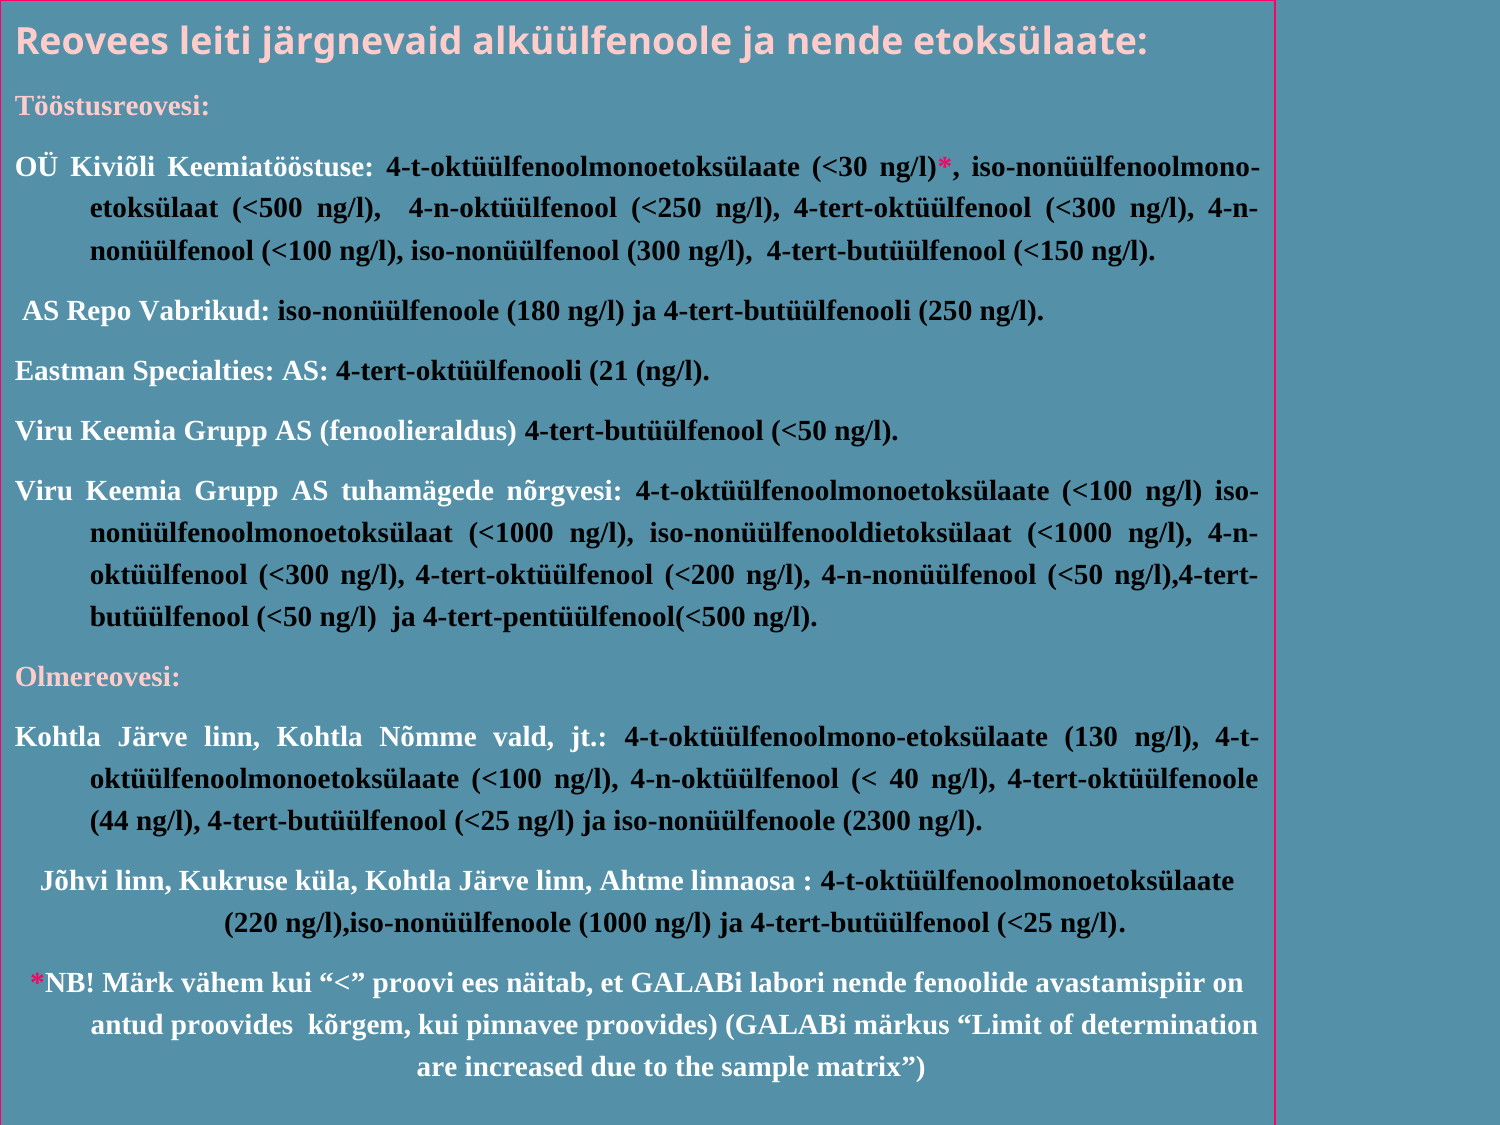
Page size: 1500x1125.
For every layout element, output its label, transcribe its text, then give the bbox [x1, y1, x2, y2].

text_box Reovees leiti järgnevaid alküülfenoole ja nende etoksülaate: Tööstusreovesi: OÜ Kiviõli Keemiatööstuse: 4-t-oktüülfenoolmonoetoksülaate (<30 ng/l)*, iso-nonüülfenoolmono-etoksülaat (<500 ng/l), 4-n-oktüülfenool (<250 ng/l), 4-tert-oktüülfenool (<300 ng/l), 4-n-nonüülfenool (<100 ng/l), iso-nonüülfenool (300 ng/l), 4-tert-butüülfenool (<150 ng/l). AS Repo Vabrikud: iso-nonüülfenoole (180 ng/l) ja 4-tert-butüülfenooli (250 ng/l). Eastman Specialties: AS: 4-tert-oktüülfenooli (21 (ng/l). Viru Keemia Grupp AS (fenoolieraldus) 4-tert-butüülfenool (<50 ng/l). Viru Keemia Grupp AS tuhamägede nõrgvesi: 4-t-oktüülfenoolmonoetoksülaate (<100 ng/l) iso-nonüülfenoolmonoetoksülaat (<1000 ng/l), iso-nonüülfenooldietoksülaat (<1000 ng/l), 4-n-oktüülfenool (<300 ng/l), 4-tert-oktüülfenool (<200 ng/l), 4-n-nonüülfenool (<50 ng/l),4-tert-butüülfenool (<50 ng/l) ja 4-tert-pentüülfenool(<500 ng/l). Olmereovesi: Kohtla Järve linn, Kohtla Nõmme vald, jt.: 4-t-oktüülfenoolmono-etoksülaate (130 ng/l), 4-t-oktüülfenoolmonoetoksülaate (<100 ng/l), 4-n-oktüülfenool (< 40 ng/l), 4-tert-oktüülfenoole (44 ng/l), 4-tert-butüülfenool (<25 ng/l) ja iso-nonüülfenoole (2300 ng/l). Jõhvi linn, Kukruse küla, Kohtla Järve linn, Ahtme linnaosa : 4-t-oktüülfenoolmonoetoksülaate (220 ng/l),iso-nonüülfenoole (1000 ng/l) ja 4-tert-butüülfenool (<25 ng/l). *NB! Märk vähem kui “<” proovi ees näitab, et GALABi labori nende fenoolide avastamispiir on antud proovides kõrgem, kui pinnavee proovides) (GALABi märkus “Limit of determination are increased due to the sample matrix”) [0, 0, 1276, 1125]
